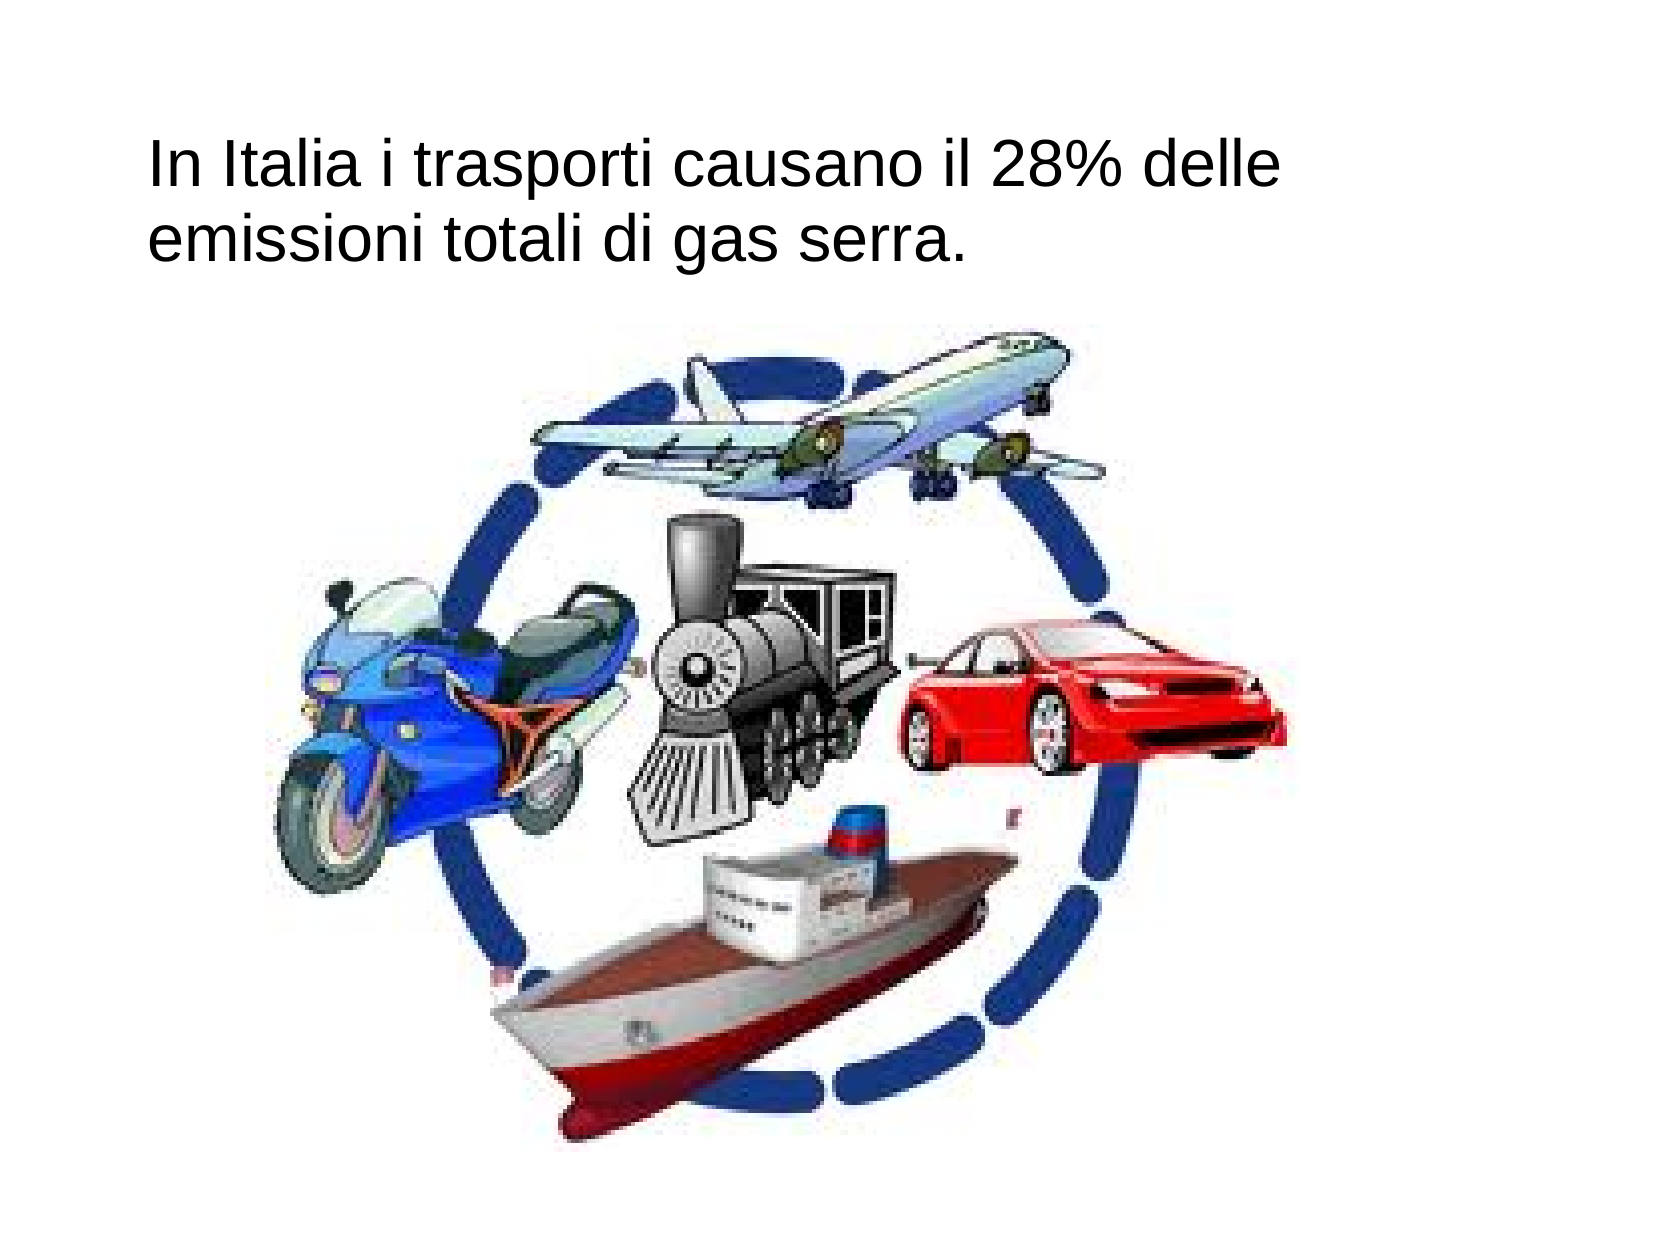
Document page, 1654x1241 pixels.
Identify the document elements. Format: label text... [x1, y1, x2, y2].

list In Italia i trasporti causano il 28% delle emissioni totali di gas serra. [76, 126, 1565, 945]
picture [265, 324, 1300, 1152]
